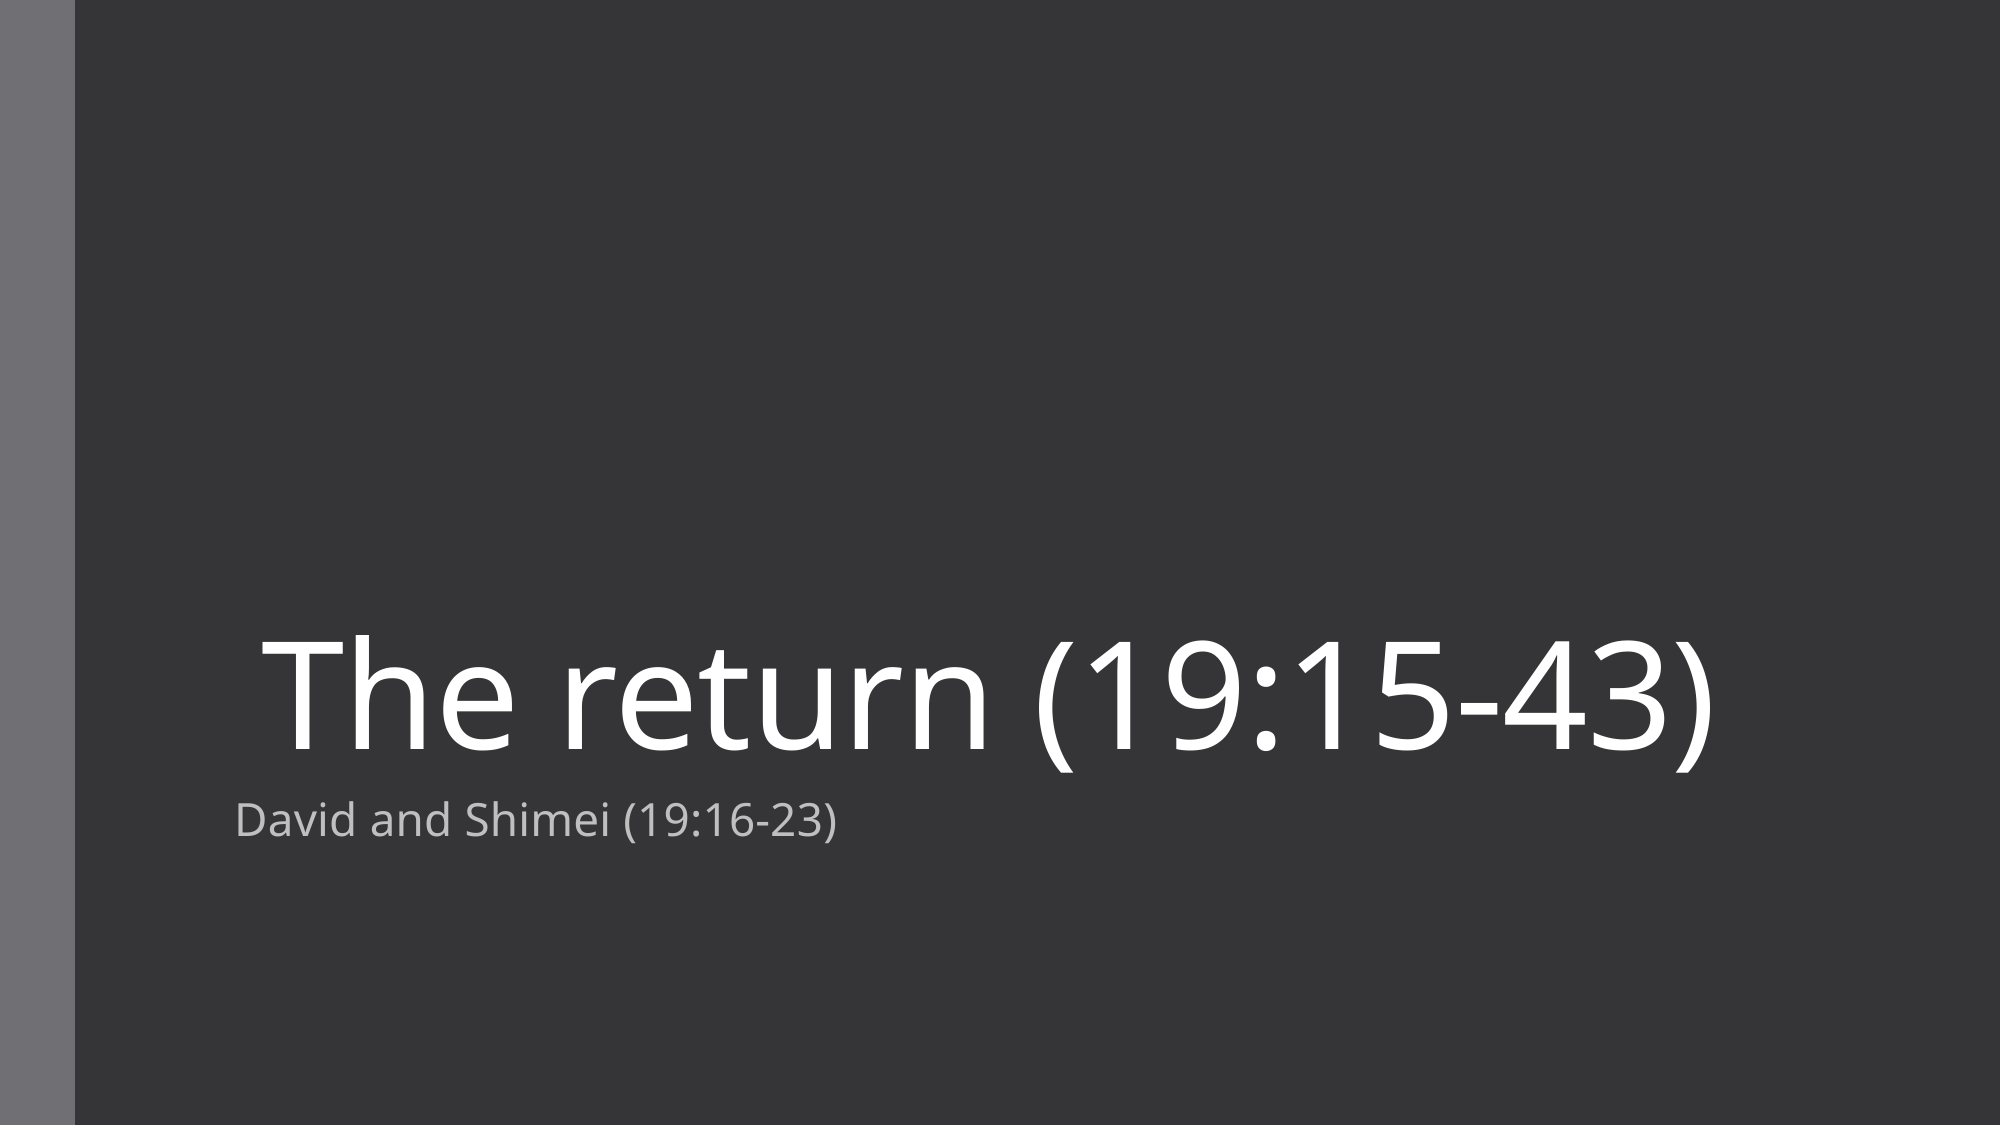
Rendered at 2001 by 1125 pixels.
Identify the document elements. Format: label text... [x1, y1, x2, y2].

title The return (19:15-43) [206, 124, 1752, 787]
subtitle David and Shimei (19:16-23) [206, 787, 1752, 1066]
